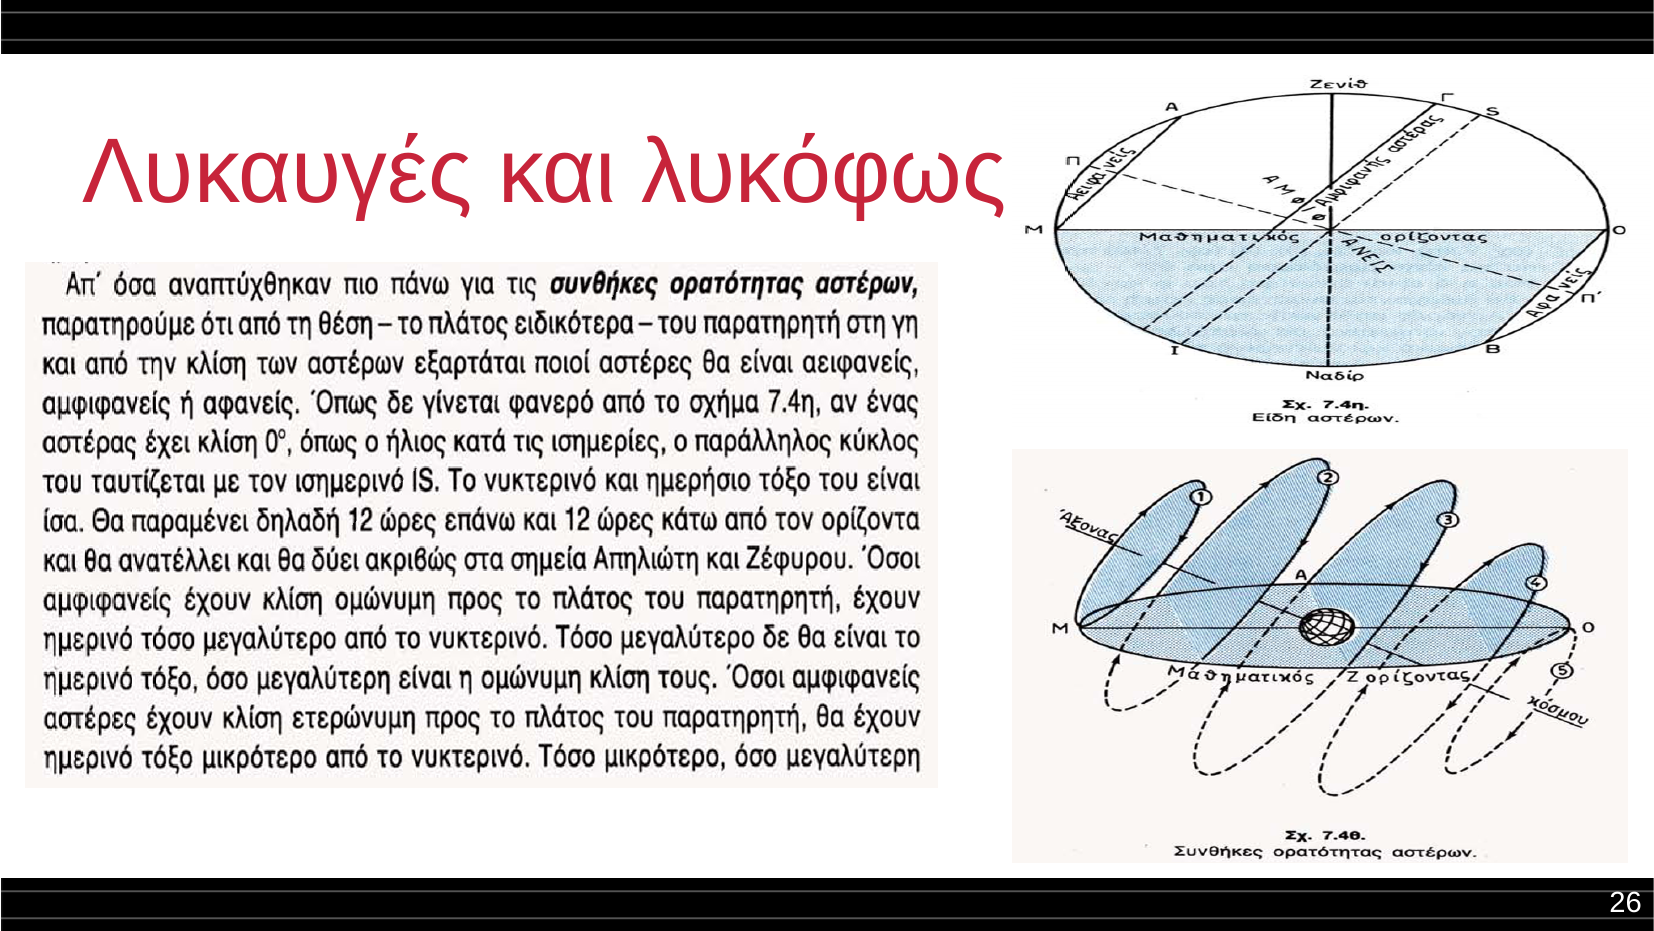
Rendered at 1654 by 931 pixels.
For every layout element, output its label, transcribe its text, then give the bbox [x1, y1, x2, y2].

picture [1, 0, 1654, 54]
title Λυκαυγές και λυκόφως [82, 92, 1012, 249]
picture [25, 262, 938, 788]
picture [1012, 74, 1651, 427]
picture [1, 878, 1654, 931]
picture [1012, 449, 1628, 863]
